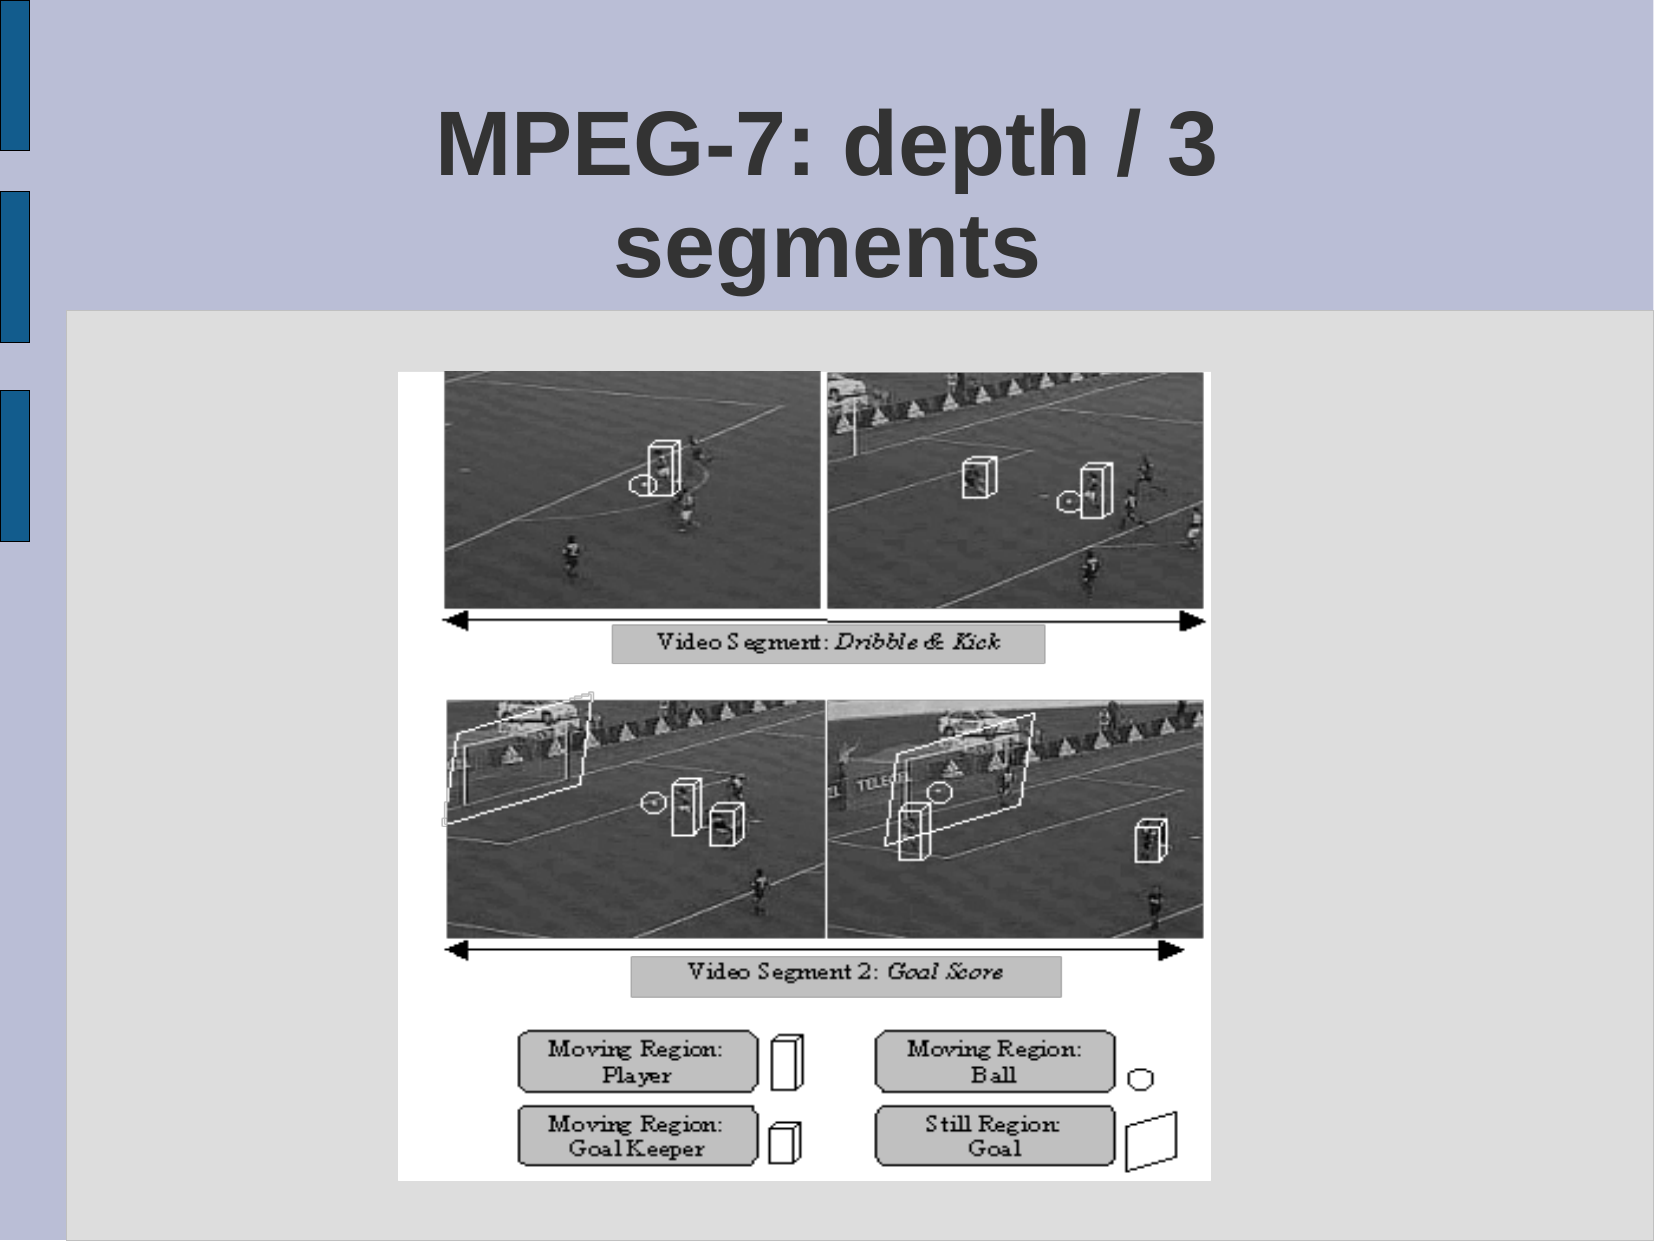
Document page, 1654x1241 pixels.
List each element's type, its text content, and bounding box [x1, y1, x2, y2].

picture [398, 371, 1211, 1181]
title MPEG-7: depth / 3 segments [121, 76, 1534, 313]
